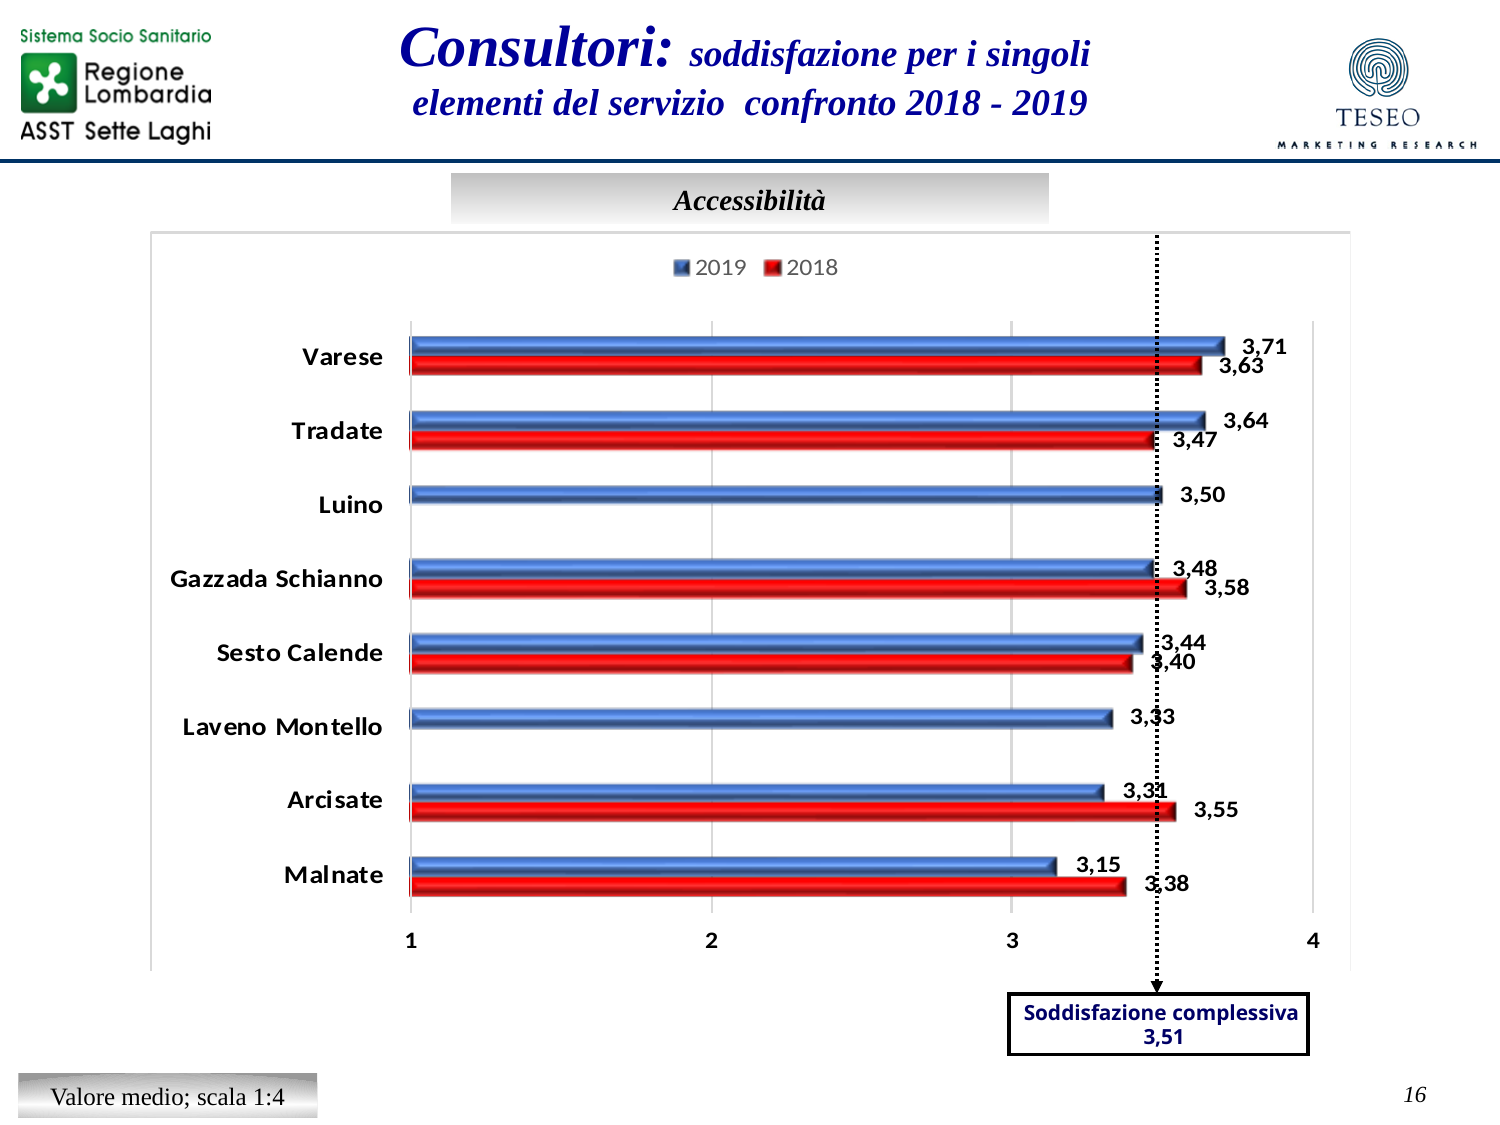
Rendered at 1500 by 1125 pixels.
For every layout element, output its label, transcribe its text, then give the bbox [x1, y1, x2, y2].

text_box Valore medio; scala 1:4 [18, 1073, 318, 1118]
text_box Consultori: soddisfazione per i singoli elementi del servizio confronto 2018 - 2019 [206, 25, 1294, 151]
picture [149, 231, 1351, 971]
picture [21, 26, 206, 148]
text_box Accessibilità [451, 173, 1049, 224]
picture [1294, 30, 1481, 149]
text_box Soddisfazione complessiva 3,51 [1009, 993, 1308, 1055]
